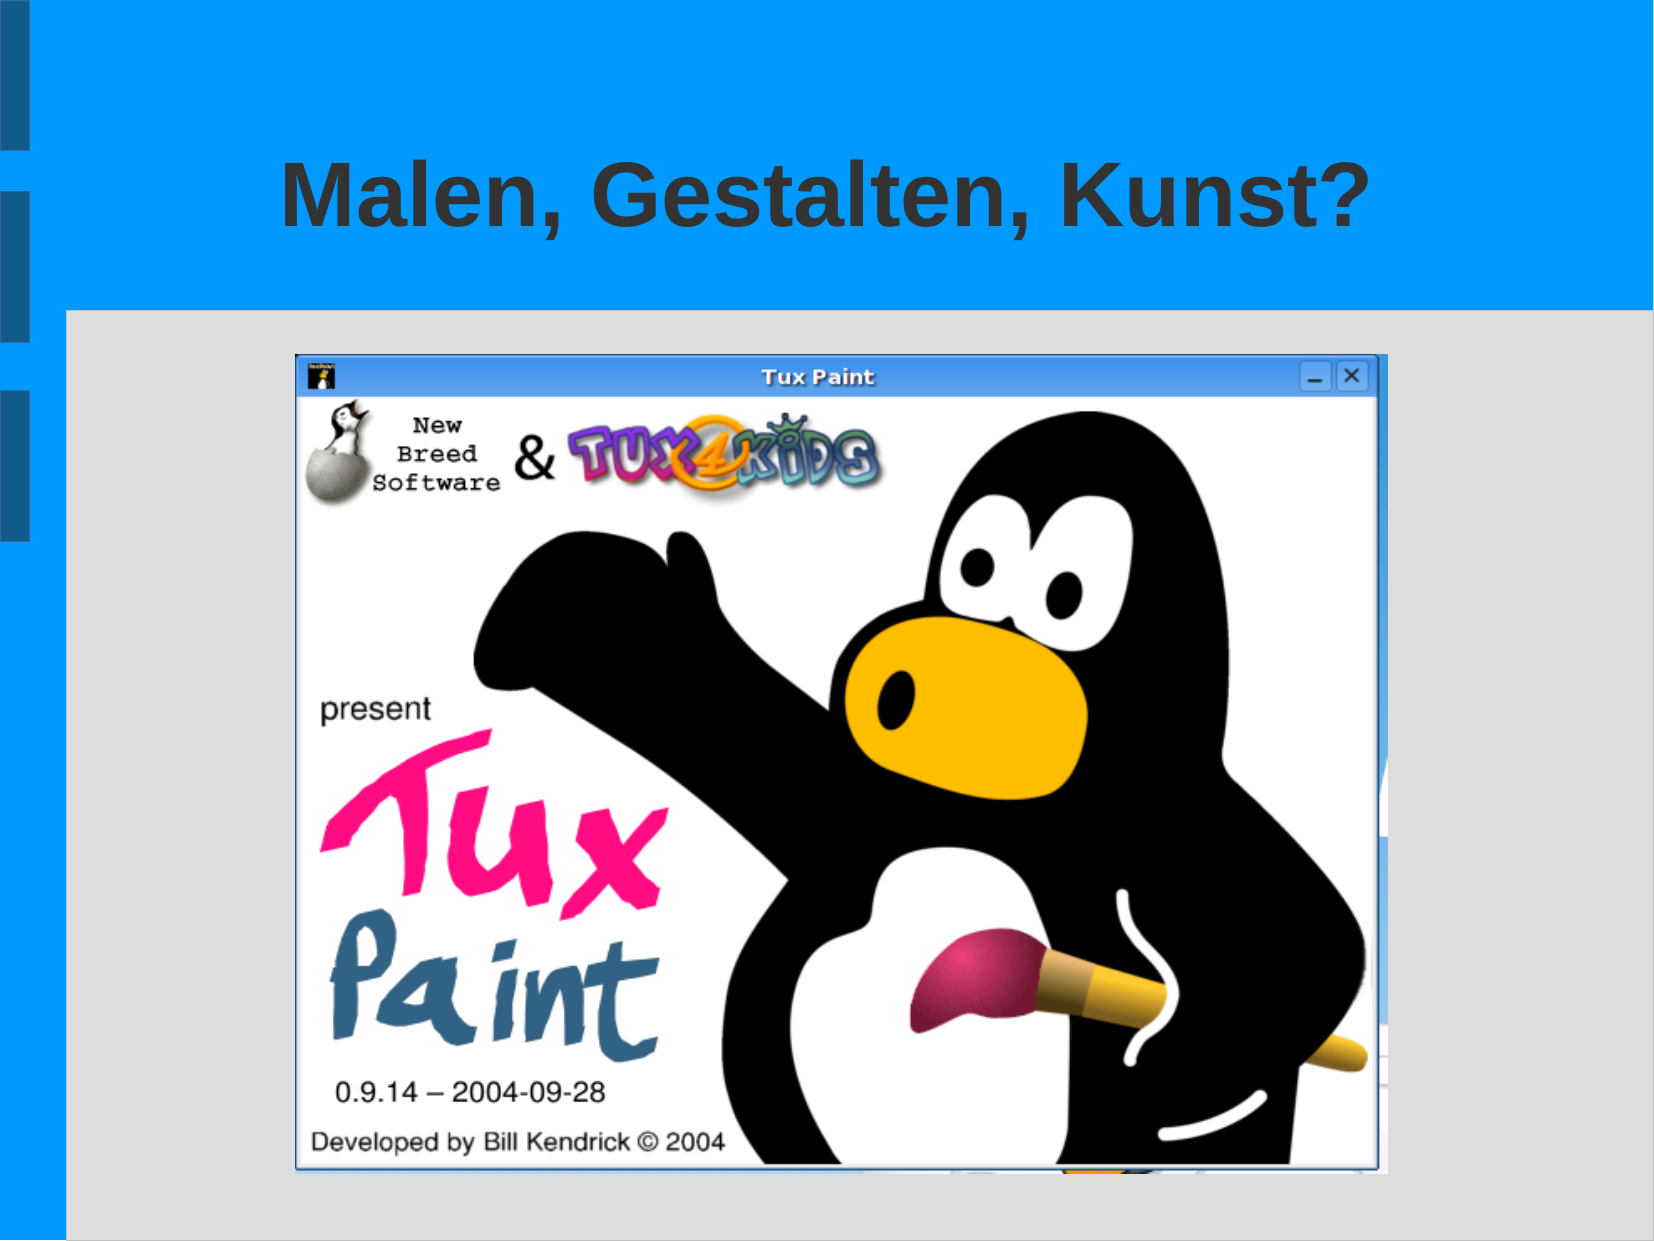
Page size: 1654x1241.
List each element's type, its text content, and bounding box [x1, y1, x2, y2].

title Malen, Gestalten, Kunst? [121, 91, 1534, 299]
picture [295, 354, 1388, 1174]
